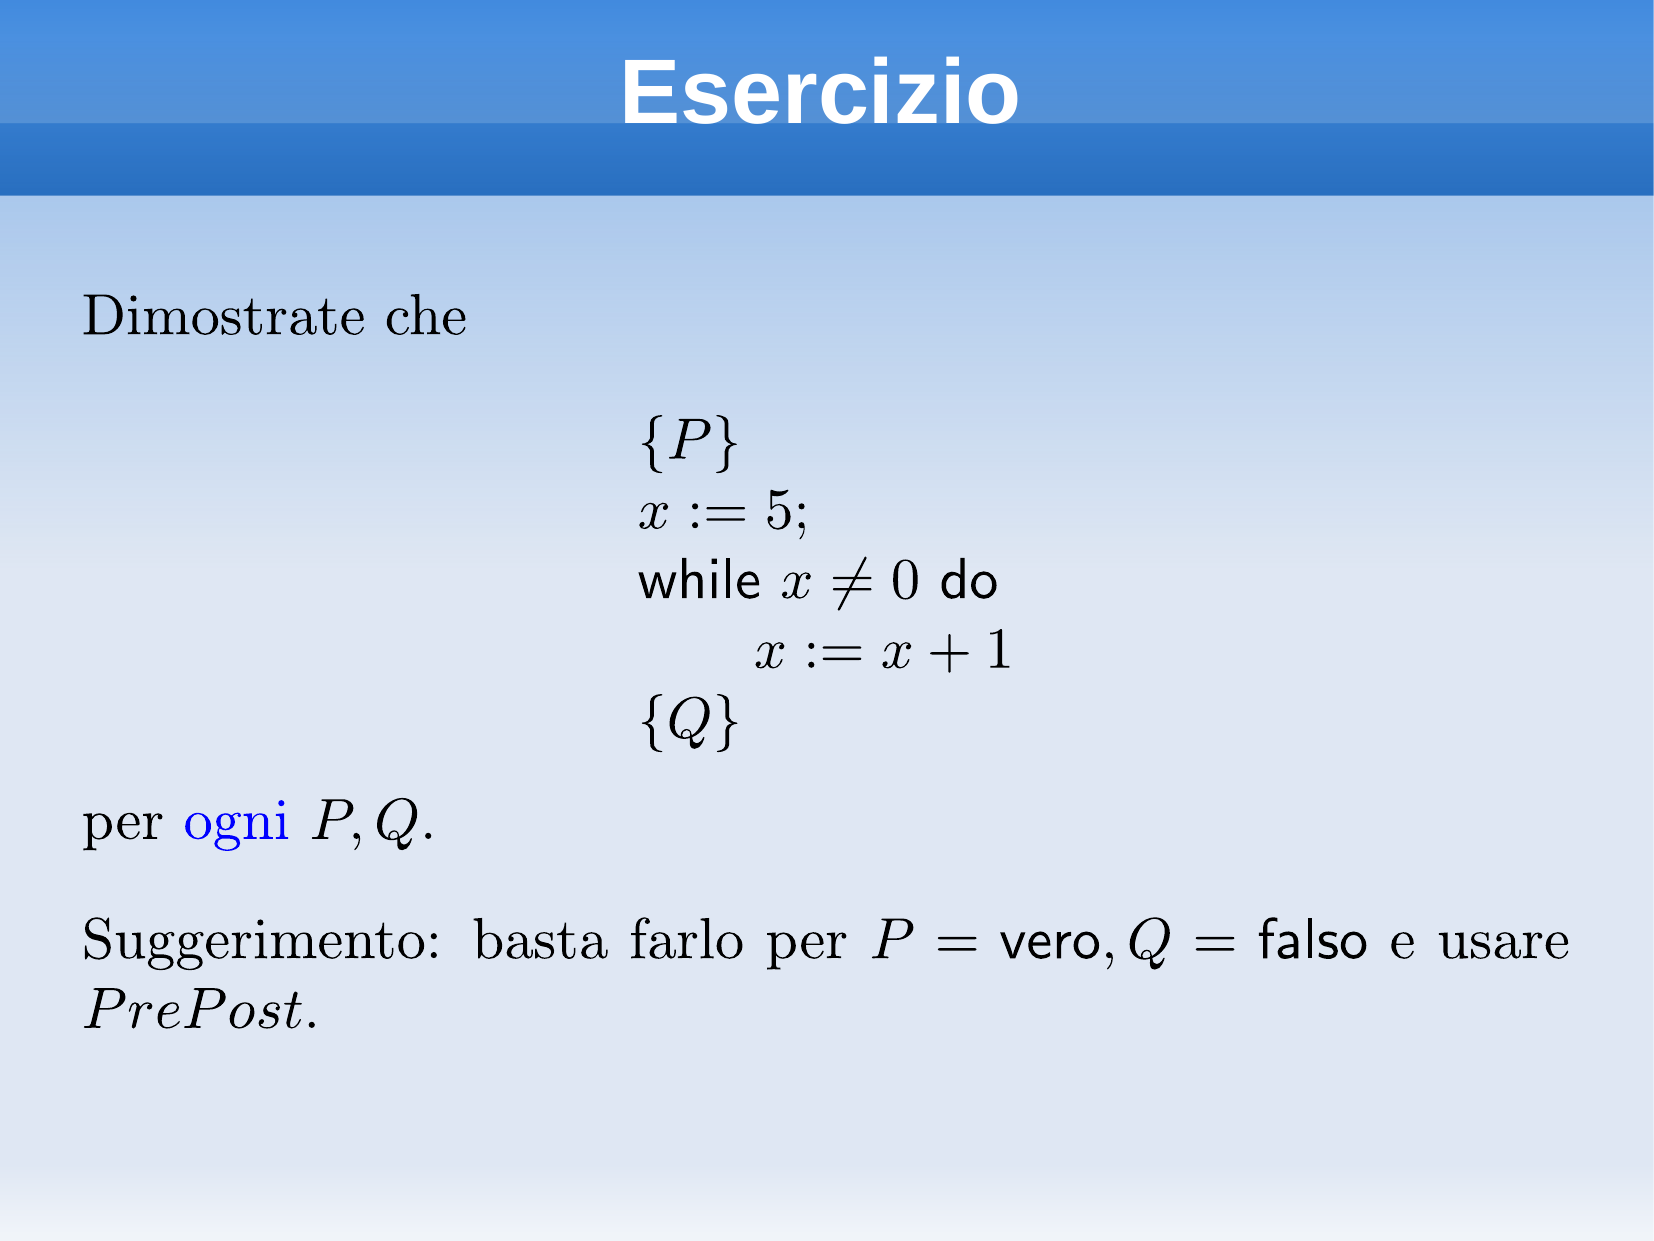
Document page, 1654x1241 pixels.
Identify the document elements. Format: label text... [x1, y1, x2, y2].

text_box [81, 293, 1570, 1029]
title Esercizio [76, 0, 1565, 196]
picture [0, 0, 1654, 1241]
